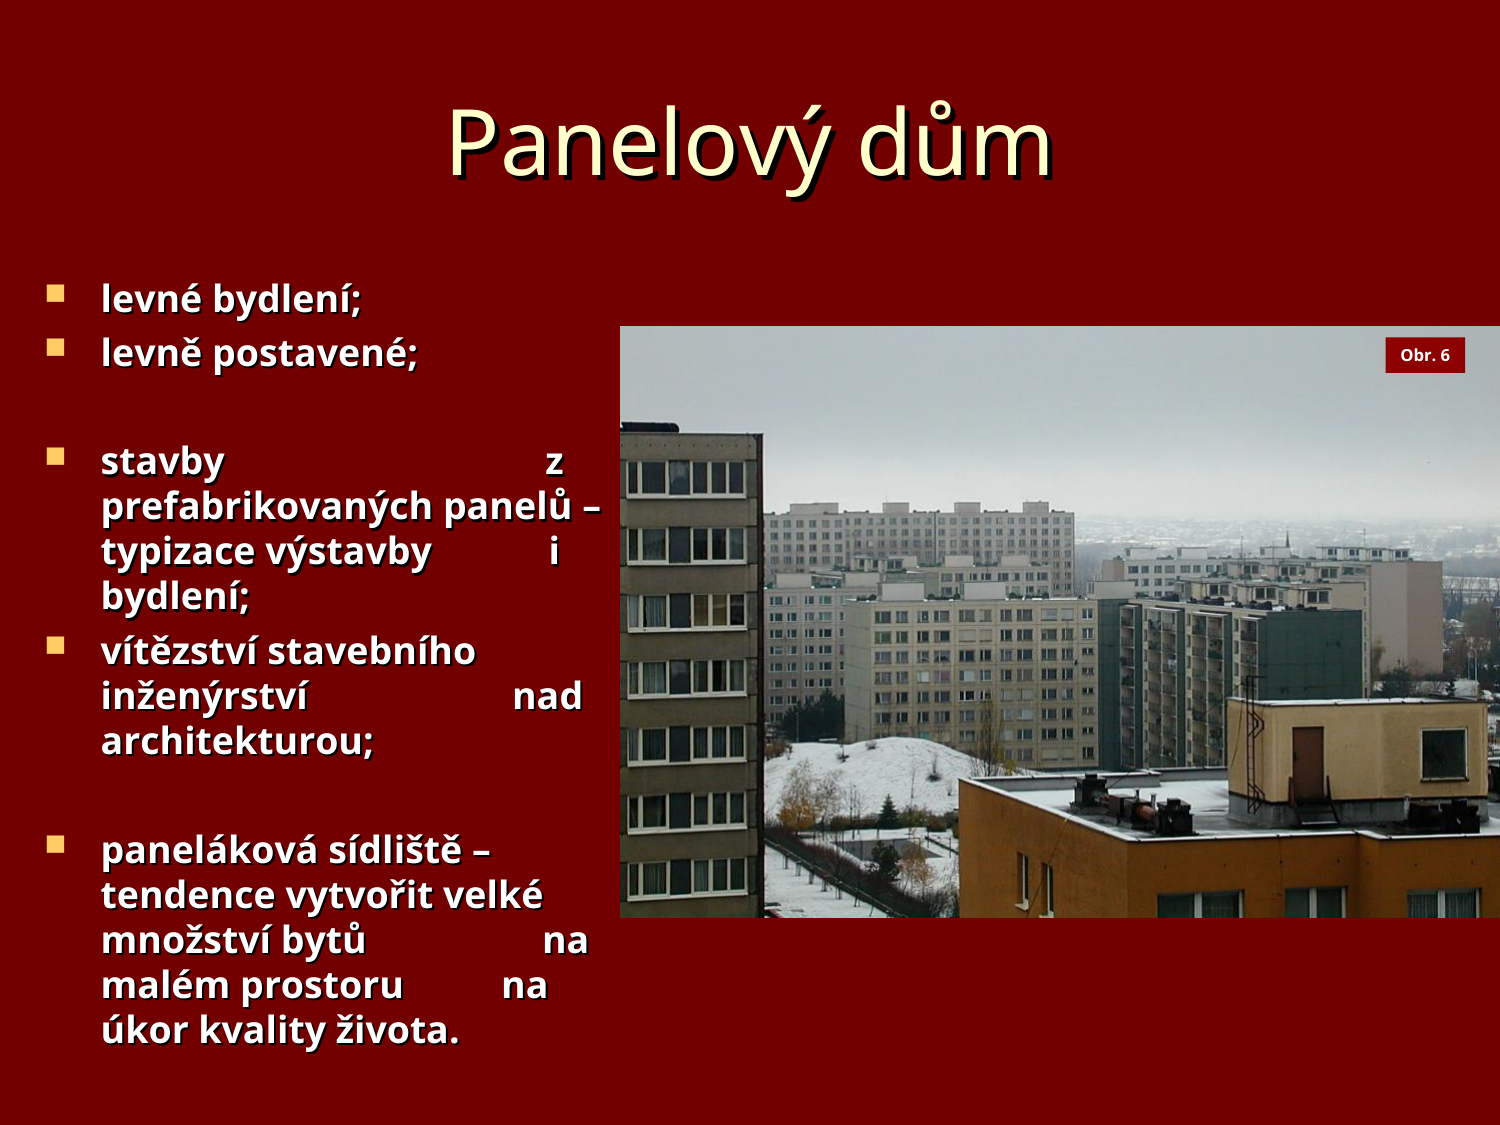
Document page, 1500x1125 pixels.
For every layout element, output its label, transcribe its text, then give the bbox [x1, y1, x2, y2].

title Panelový dům [75, 45, 1426, 233]
list levné bydlení; levně postavené; stavby z prefabrikovaných panelů – typizace výstavby i bydlení; vítězství stavebního inženýrství nad architekturou; paneláková sídliště – tendence vytvořit velké množství bytů na malém prostoru na úkor kvality života. [29, 267, 621, 1125]
text_box [620, 326, 1500, 918]
text_box Obr. 6 [1385, 337, 1466, 373]
